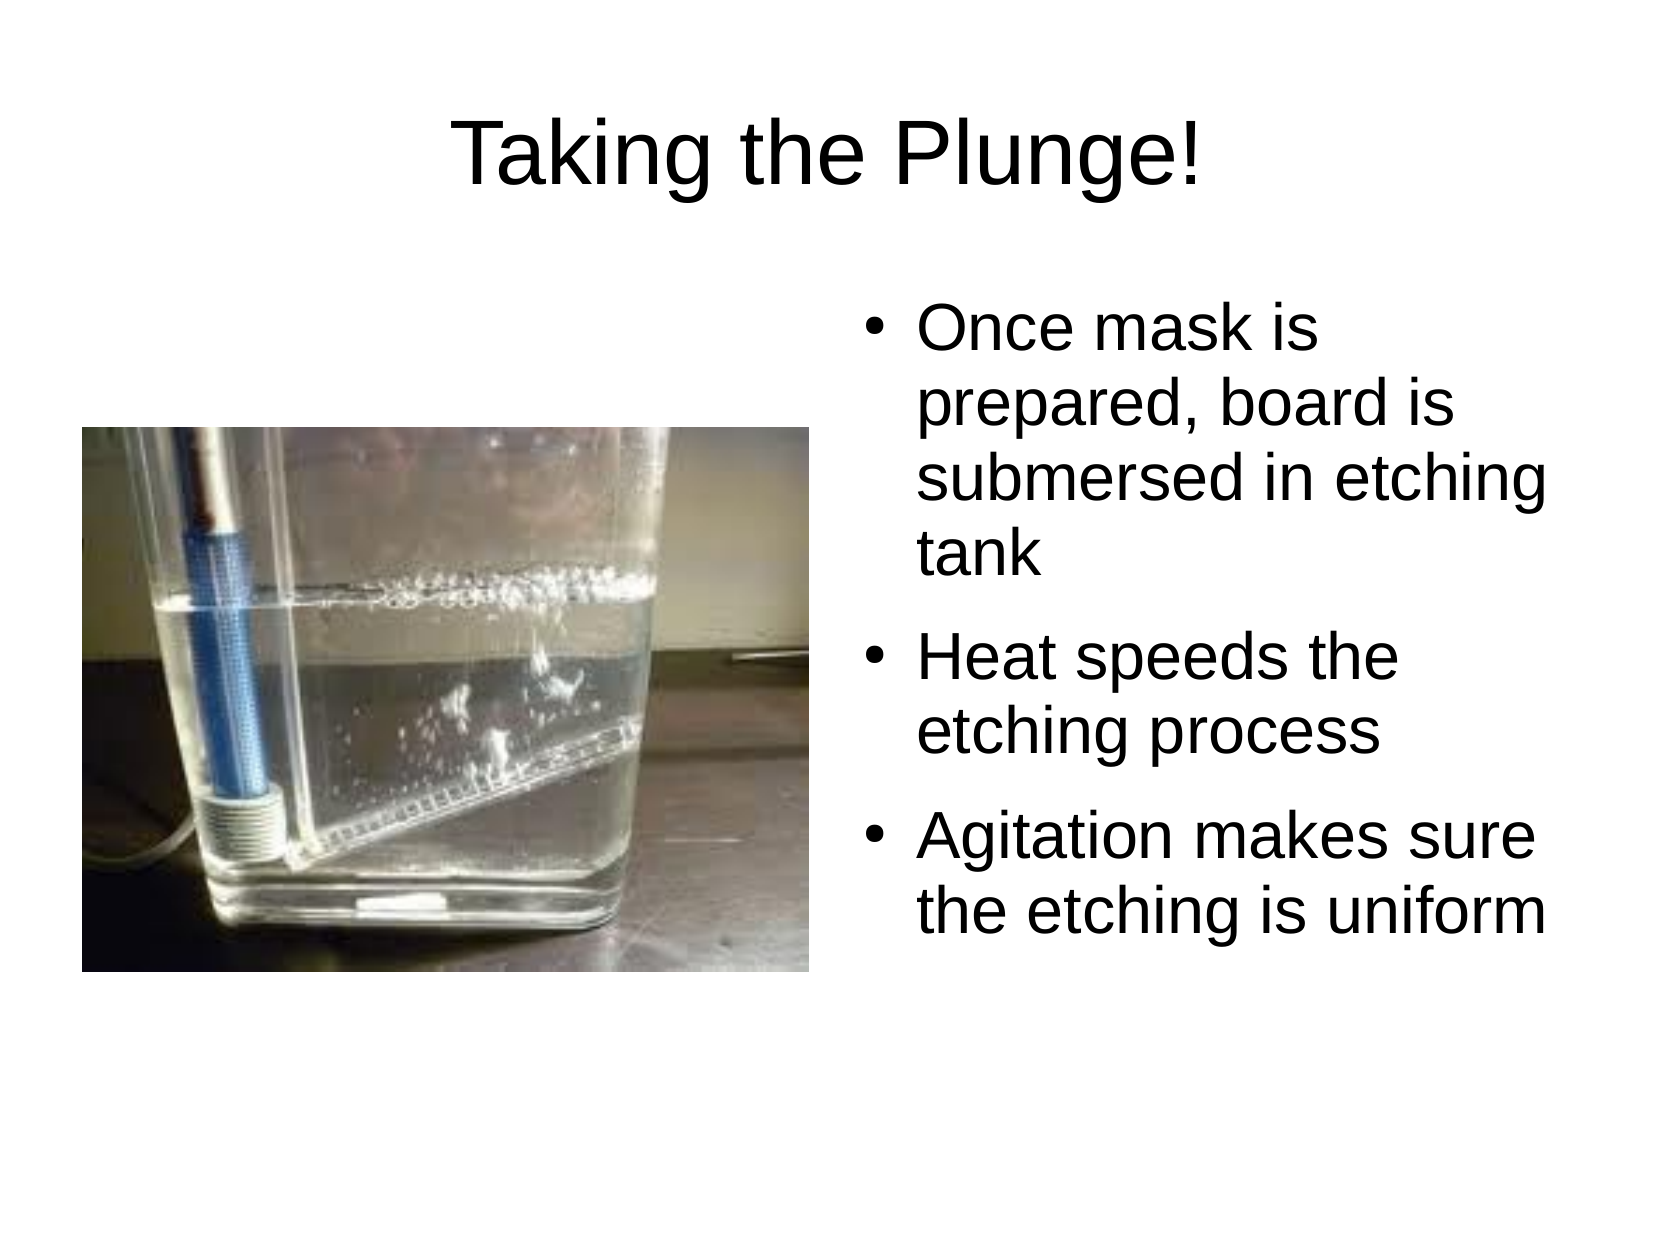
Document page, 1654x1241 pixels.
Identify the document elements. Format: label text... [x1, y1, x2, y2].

picture [82, 427, 809, 972]
list Once mask is prepared, board is submersed in etching tank Heat speeds the etching process Agitation makes sure the etching is uniform [845, 290, 1572, 1094]
title Taking the Plunge! [82, 56, 1571, 250]
